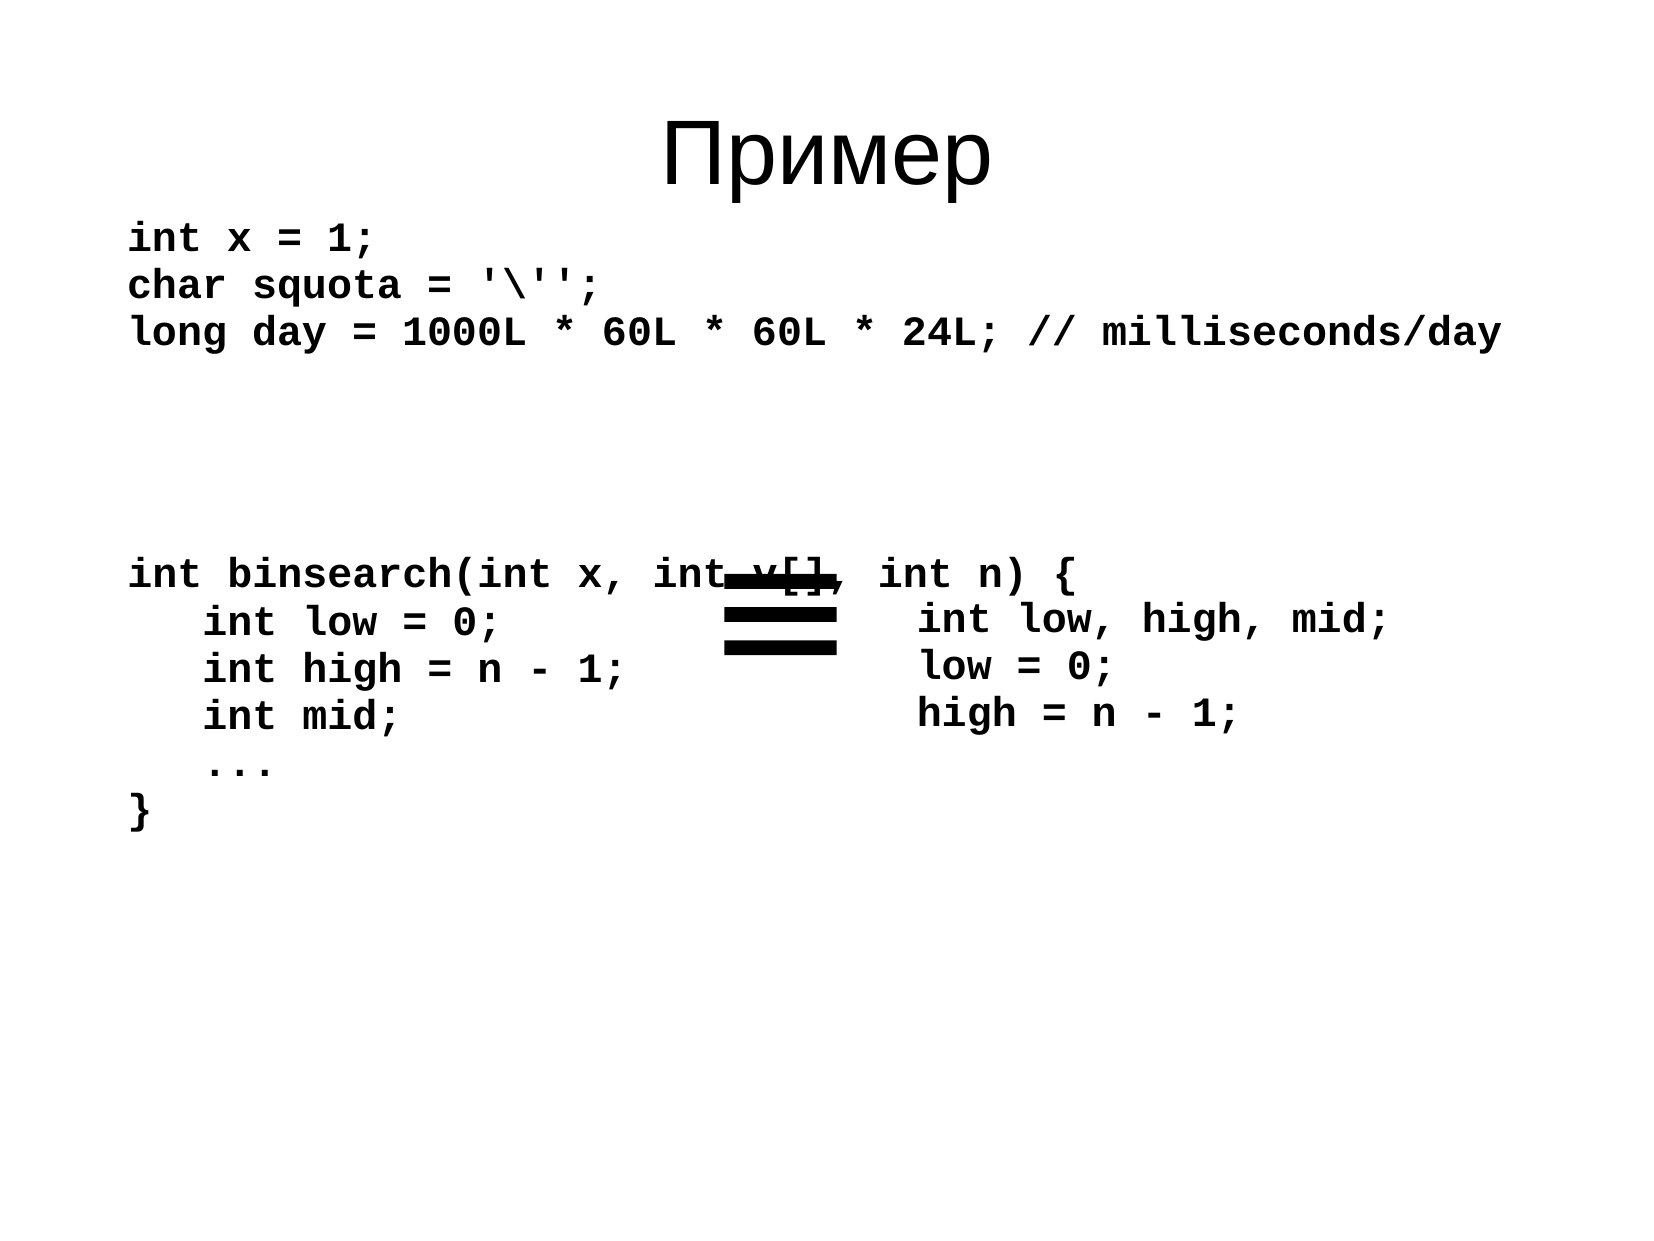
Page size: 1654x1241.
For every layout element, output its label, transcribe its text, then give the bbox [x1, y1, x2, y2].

text_box int low, high, mid; low = 0; high = n - 1; [902, 589, 1527, 804]
text_box int binsearch(int x, int v[], int n) { int low = 0; int high = n - 1; int mid; ... } [112, 545, 1626, 895]
title Пример [82, 49, 1571, 257]
text_box  [693, 533, 842, 802]
text_box int x = 1; char squota = '\''; long day = 1000L * 60L * 60L * 24L; // milliseconds/day [112, 208, 1626, 417]
